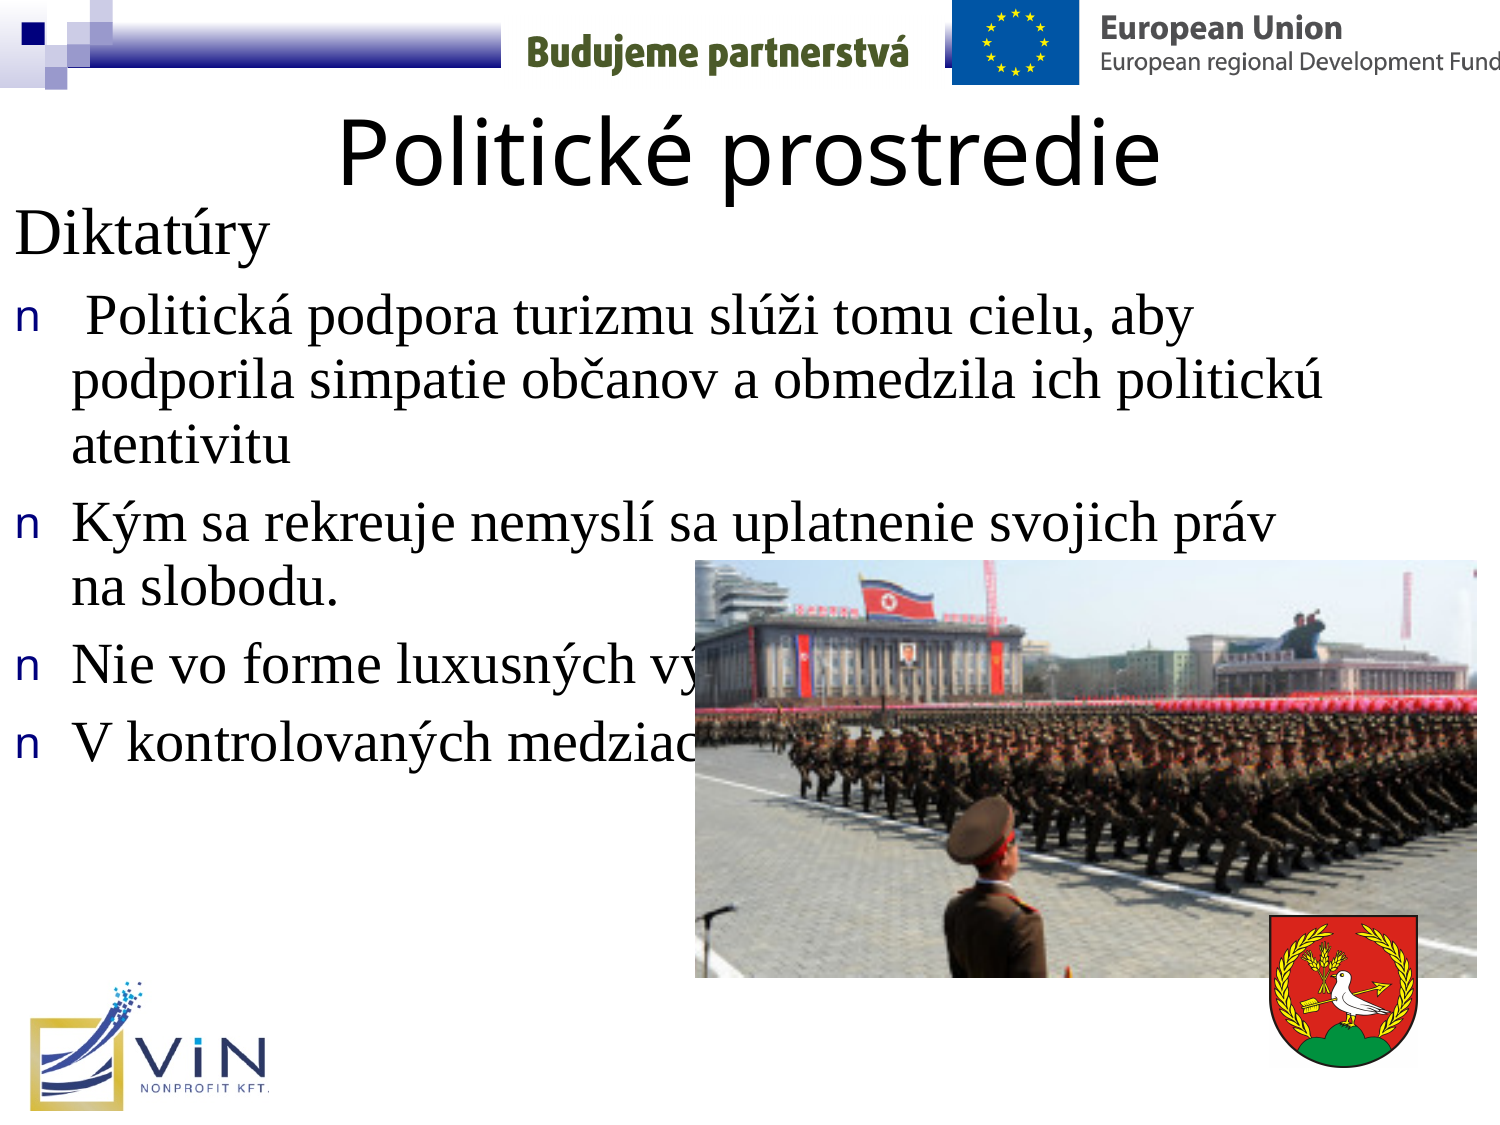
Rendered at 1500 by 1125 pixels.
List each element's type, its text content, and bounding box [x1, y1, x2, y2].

list Diktatúry Politická podpora turizmu slúži tomu cielu, aby podporila simpatie občanov a obmedzila ich politickú atentivitu Kým sa rekreuje nemyslí sa uplatnenie svojich práv na slobodu. Nie vo forme luxusných výletov; V kontrolovaných medziach. [0, 238, 1350, 900]
picture [501, 15, 945, 89]
picture [7, 980, 269, 1111]
title Politické prostredie [0, 62, 1500, 238]
picture [695, 560, 1477, 1068]
picture [952, 0, 1500, 87]
